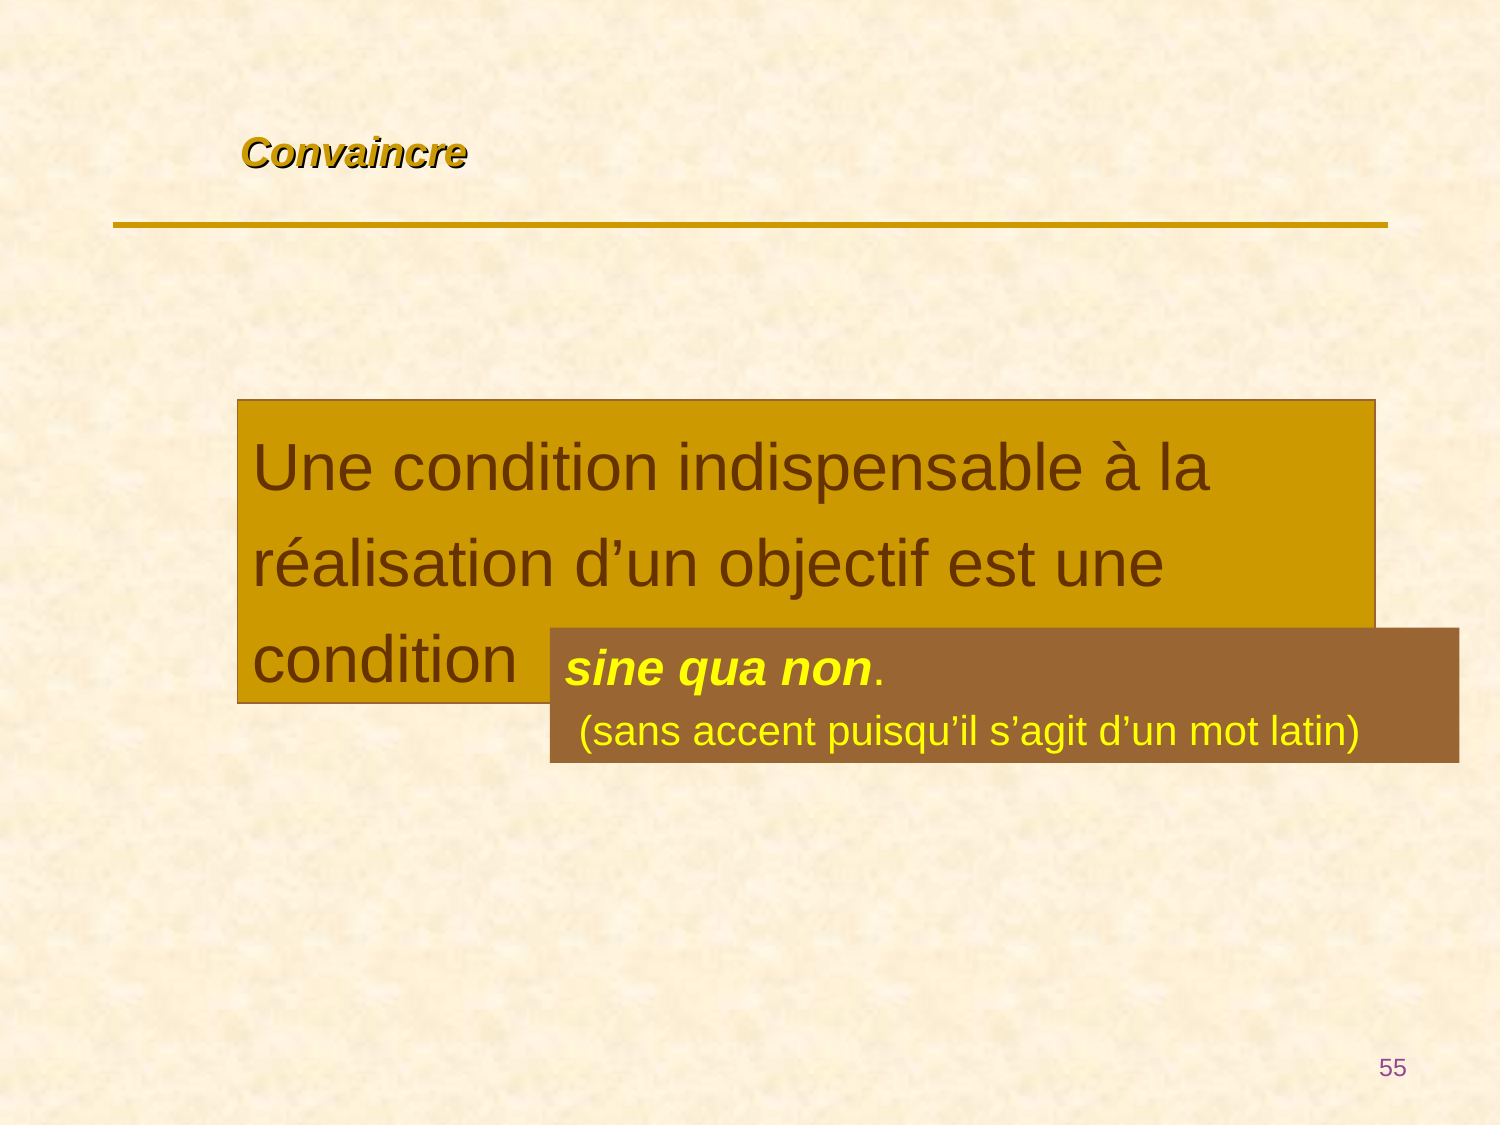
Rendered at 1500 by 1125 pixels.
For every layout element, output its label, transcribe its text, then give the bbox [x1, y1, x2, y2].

text_box Une condition indispensable à la réalisation d’un objectif est une condition … [237, 399, 1375, 704]
picture [0, 0, 1500, 1125]
text_box Convaincre [225, 116, 483, 183]
text_box sine qua non. (sans accent puisqu’il s’agit d’un mot latin) [549, 627, 1460, 763]
